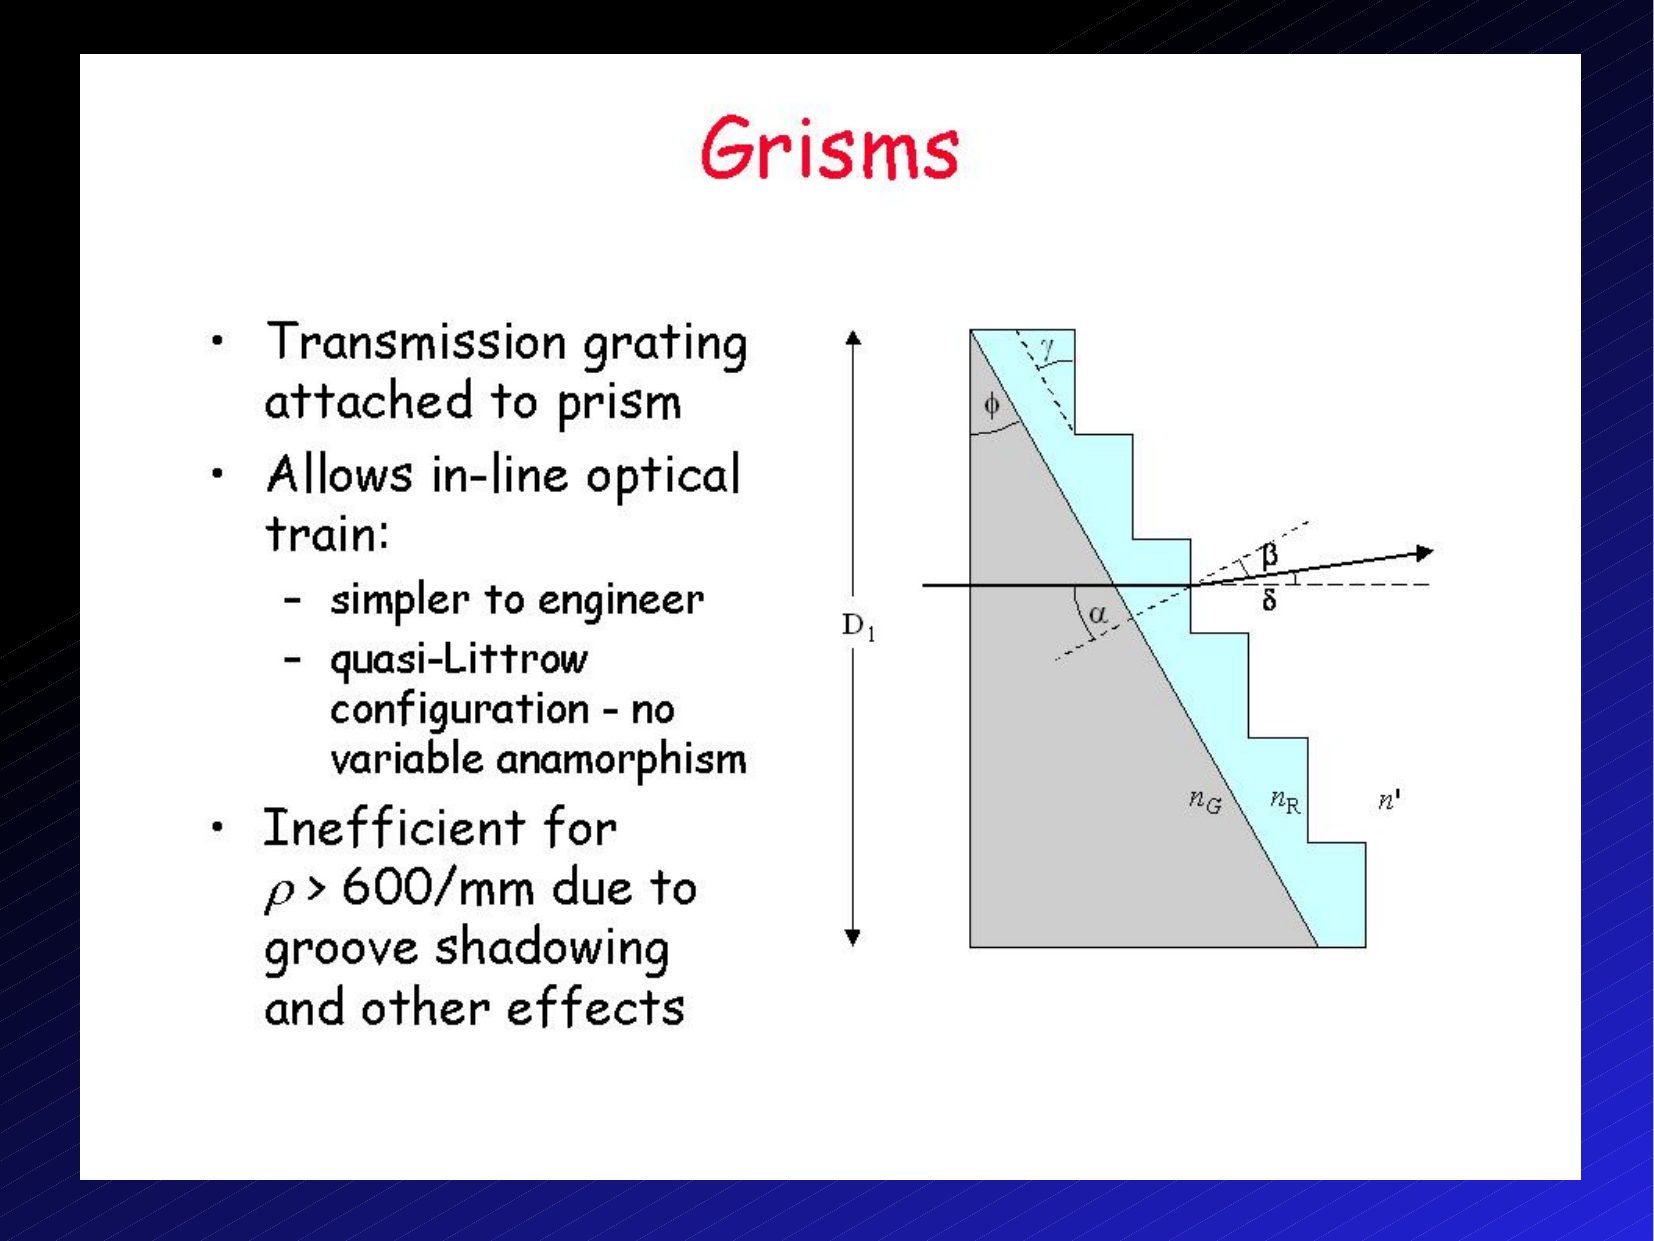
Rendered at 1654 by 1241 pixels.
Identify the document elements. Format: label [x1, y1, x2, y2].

picture [80, 54, 1581, 1180]
